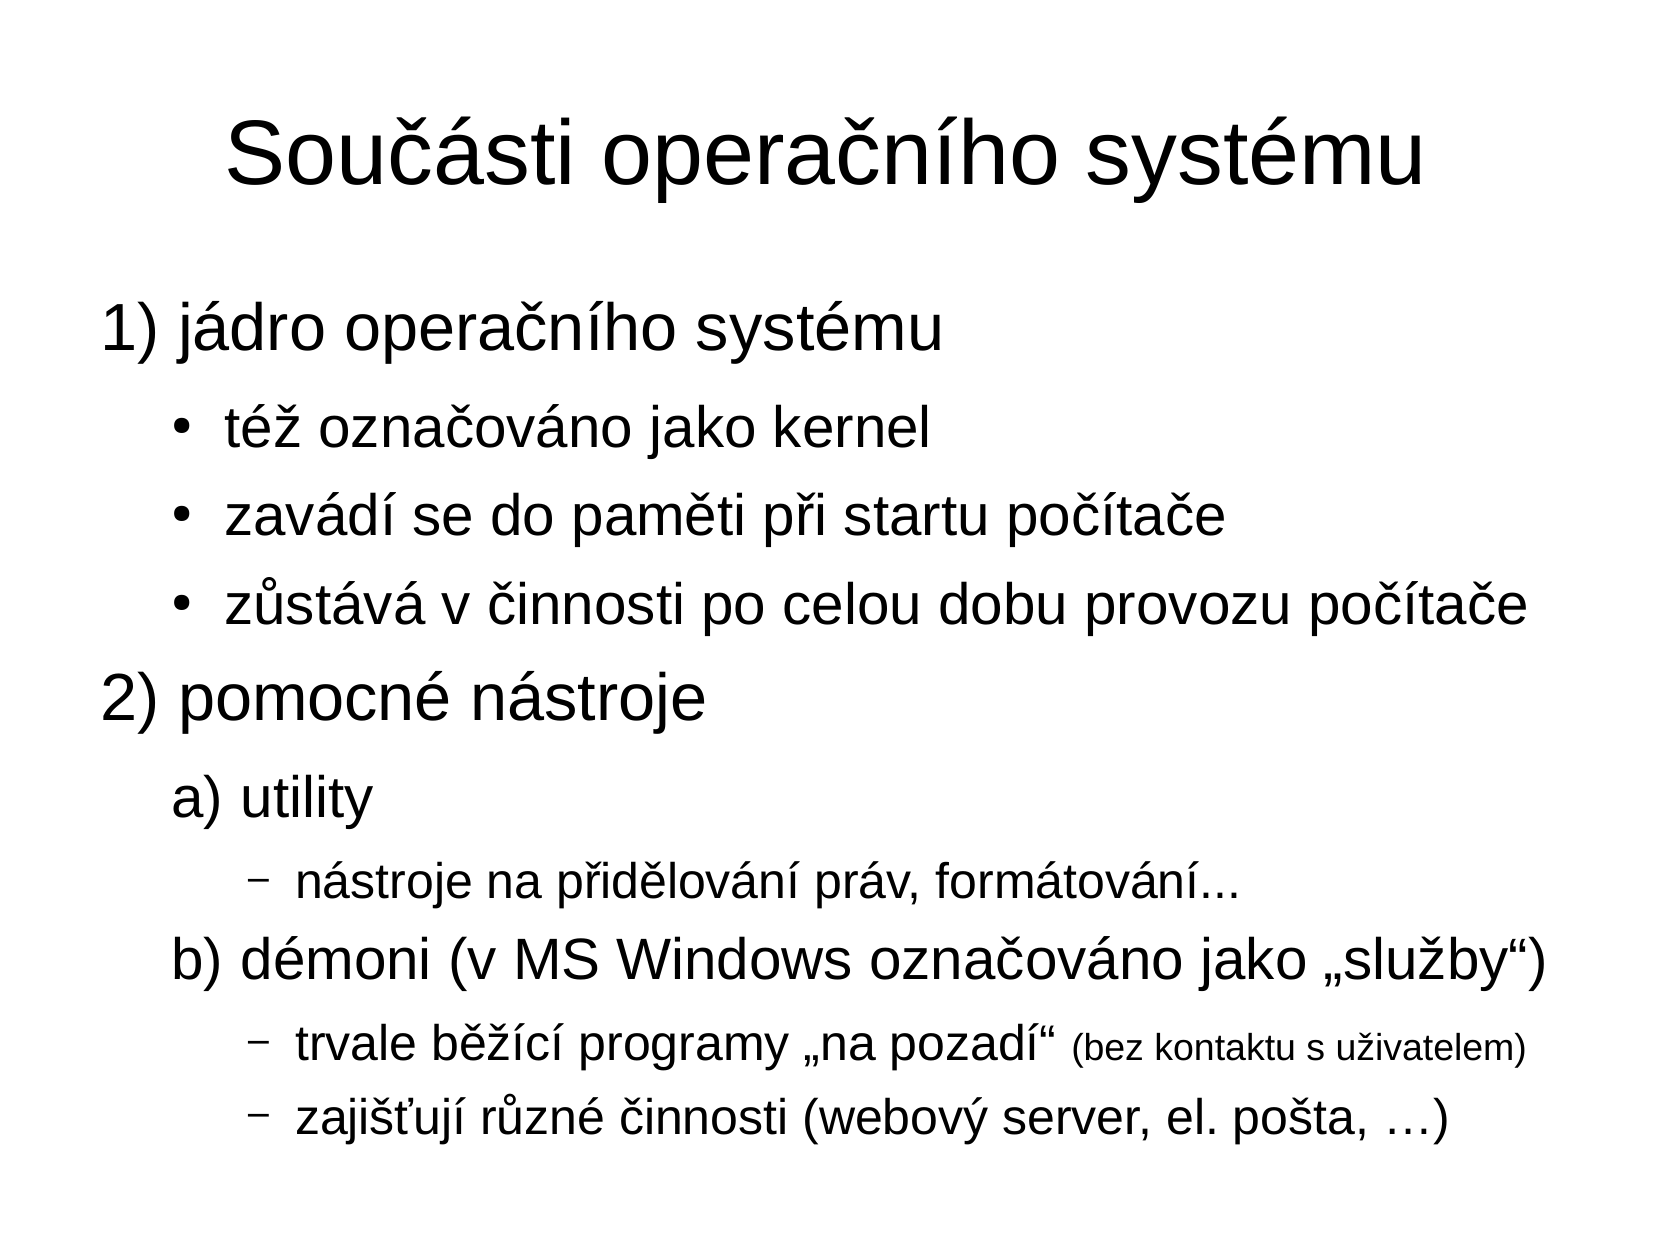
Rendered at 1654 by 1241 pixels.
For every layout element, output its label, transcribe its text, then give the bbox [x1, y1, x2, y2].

list jádro operačního systému též označováno jako kernel zavádí se do paměti při startu počítače zůstává v činnosti po celou dobu provozu počítače pomocné nástroje utility nástroje na přidělování práv, formátování... démoni (v MS Windows označováno jako „služby“) trvale běžící programy „na pozadí“ (bez kontaktu s uživatelem) zajišťují různé činnosti (webový server, el. pošta, …) [82, 290, 1571, 1145]
title Součásti operačního systému [82, 49, 1571, 257]
